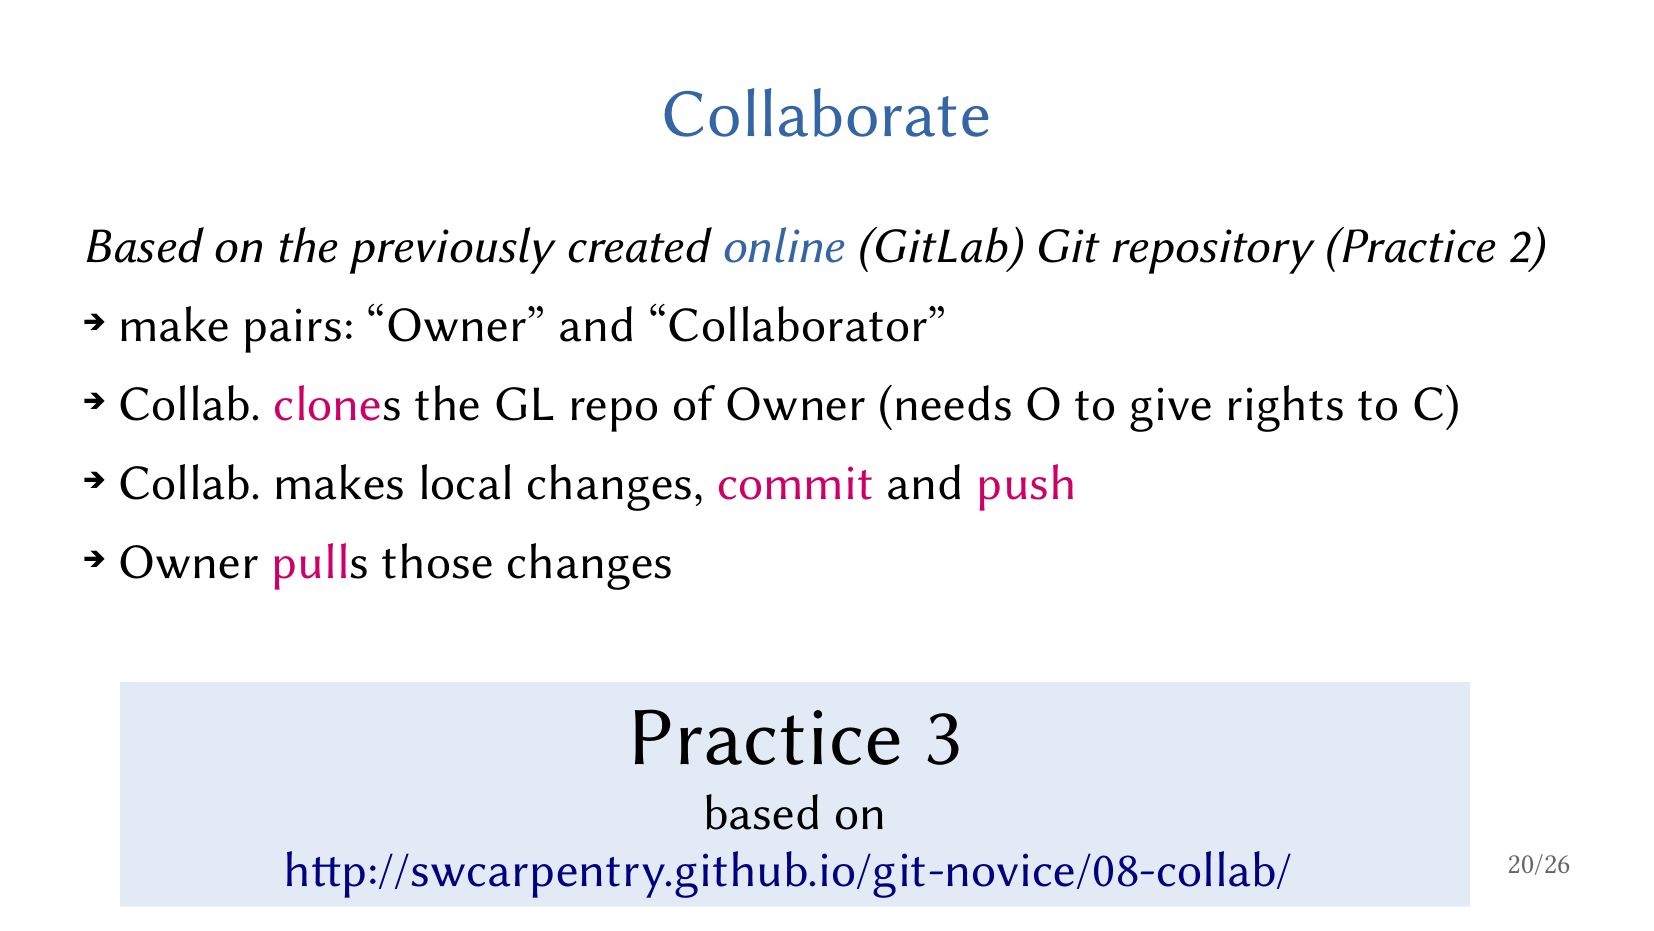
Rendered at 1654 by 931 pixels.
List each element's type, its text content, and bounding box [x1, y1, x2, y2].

title Collaborate [82, 37, 1571, 193]
list Based on the previously created online (GitLab) Git repository (Practice 2) make pairs: “Owner” and “Collaborator” Collab. clones the GL repo of Owner (needs O to give rights to C) Collab. makes local changes, commit and push Owner pulls those changes [82, 217, 1571, 758]
text_box Practice 3 based on http://swcarpentry.github.io/git-novice/08-collab/ [120, 682, 1471, 907]
